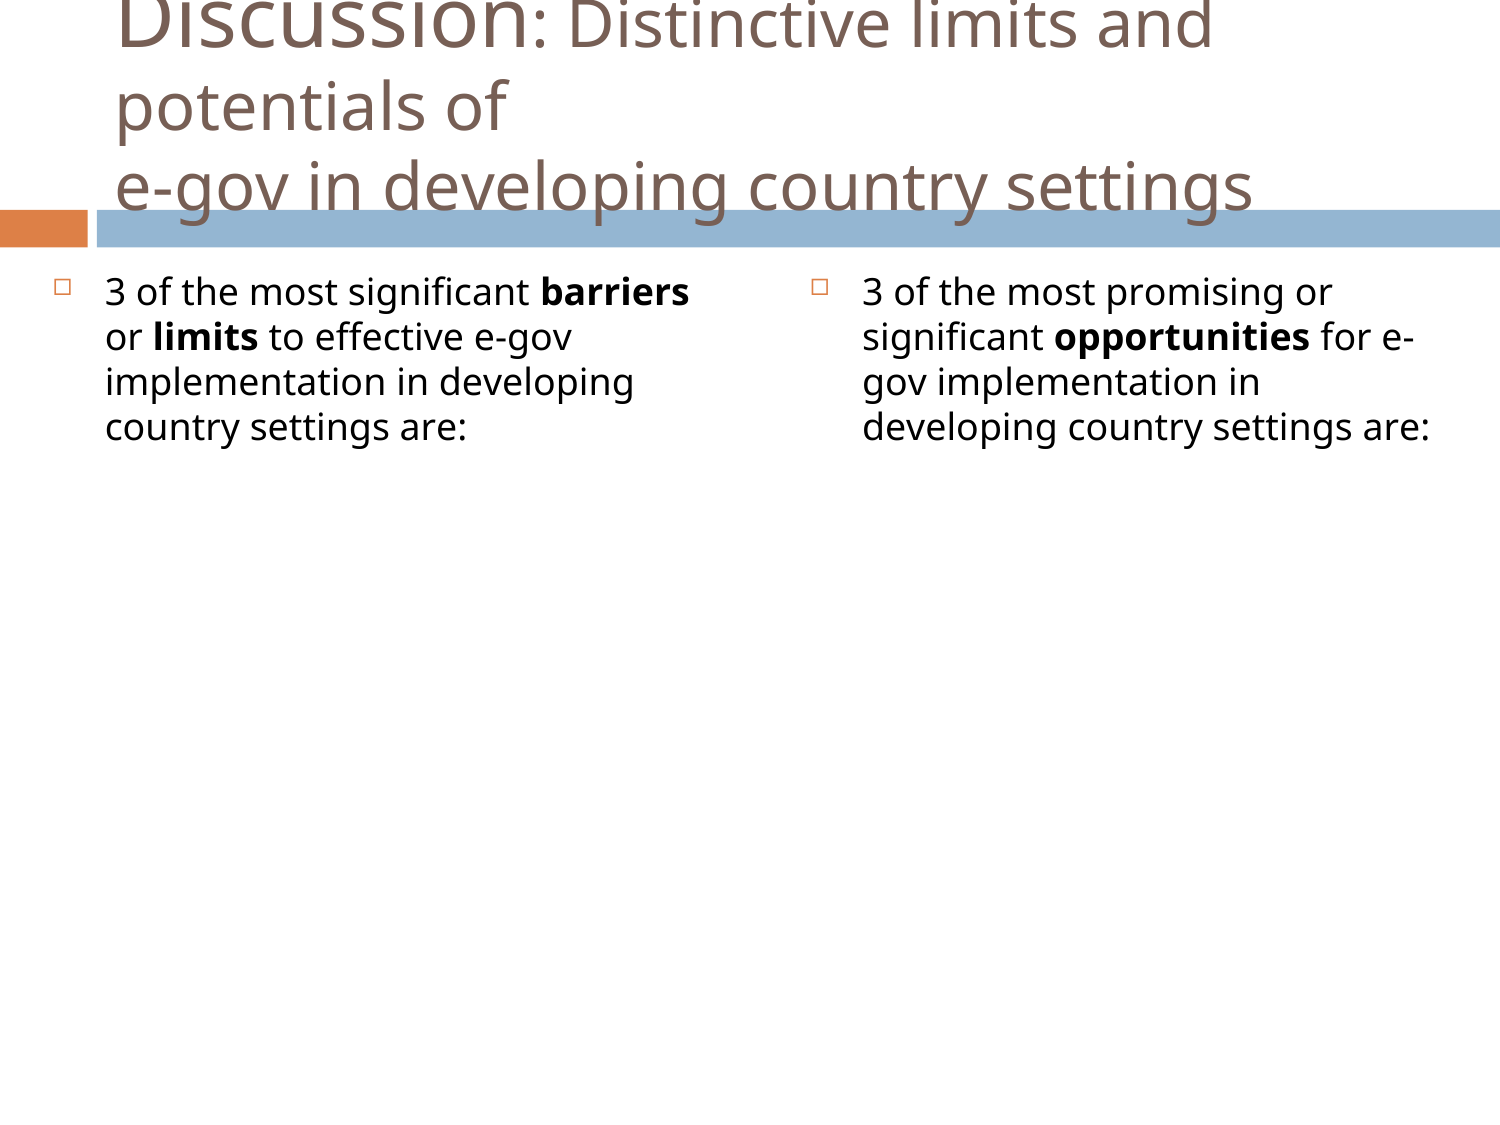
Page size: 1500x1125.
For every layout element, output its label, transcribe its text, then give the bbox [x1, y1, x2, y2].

list 3 of the most promising or significant opportunities for e-gov implementation in developing country settings are: [794, 260, 1475, 1011]
title Discussion: Distinctive limits and potentials of e-gov in developing country settings [99, 0, 1438, 192]
list 3 of the most significant barriers or limits to effective e-gov implementation in developing country settings are: [37, 260, 738, 1011]
